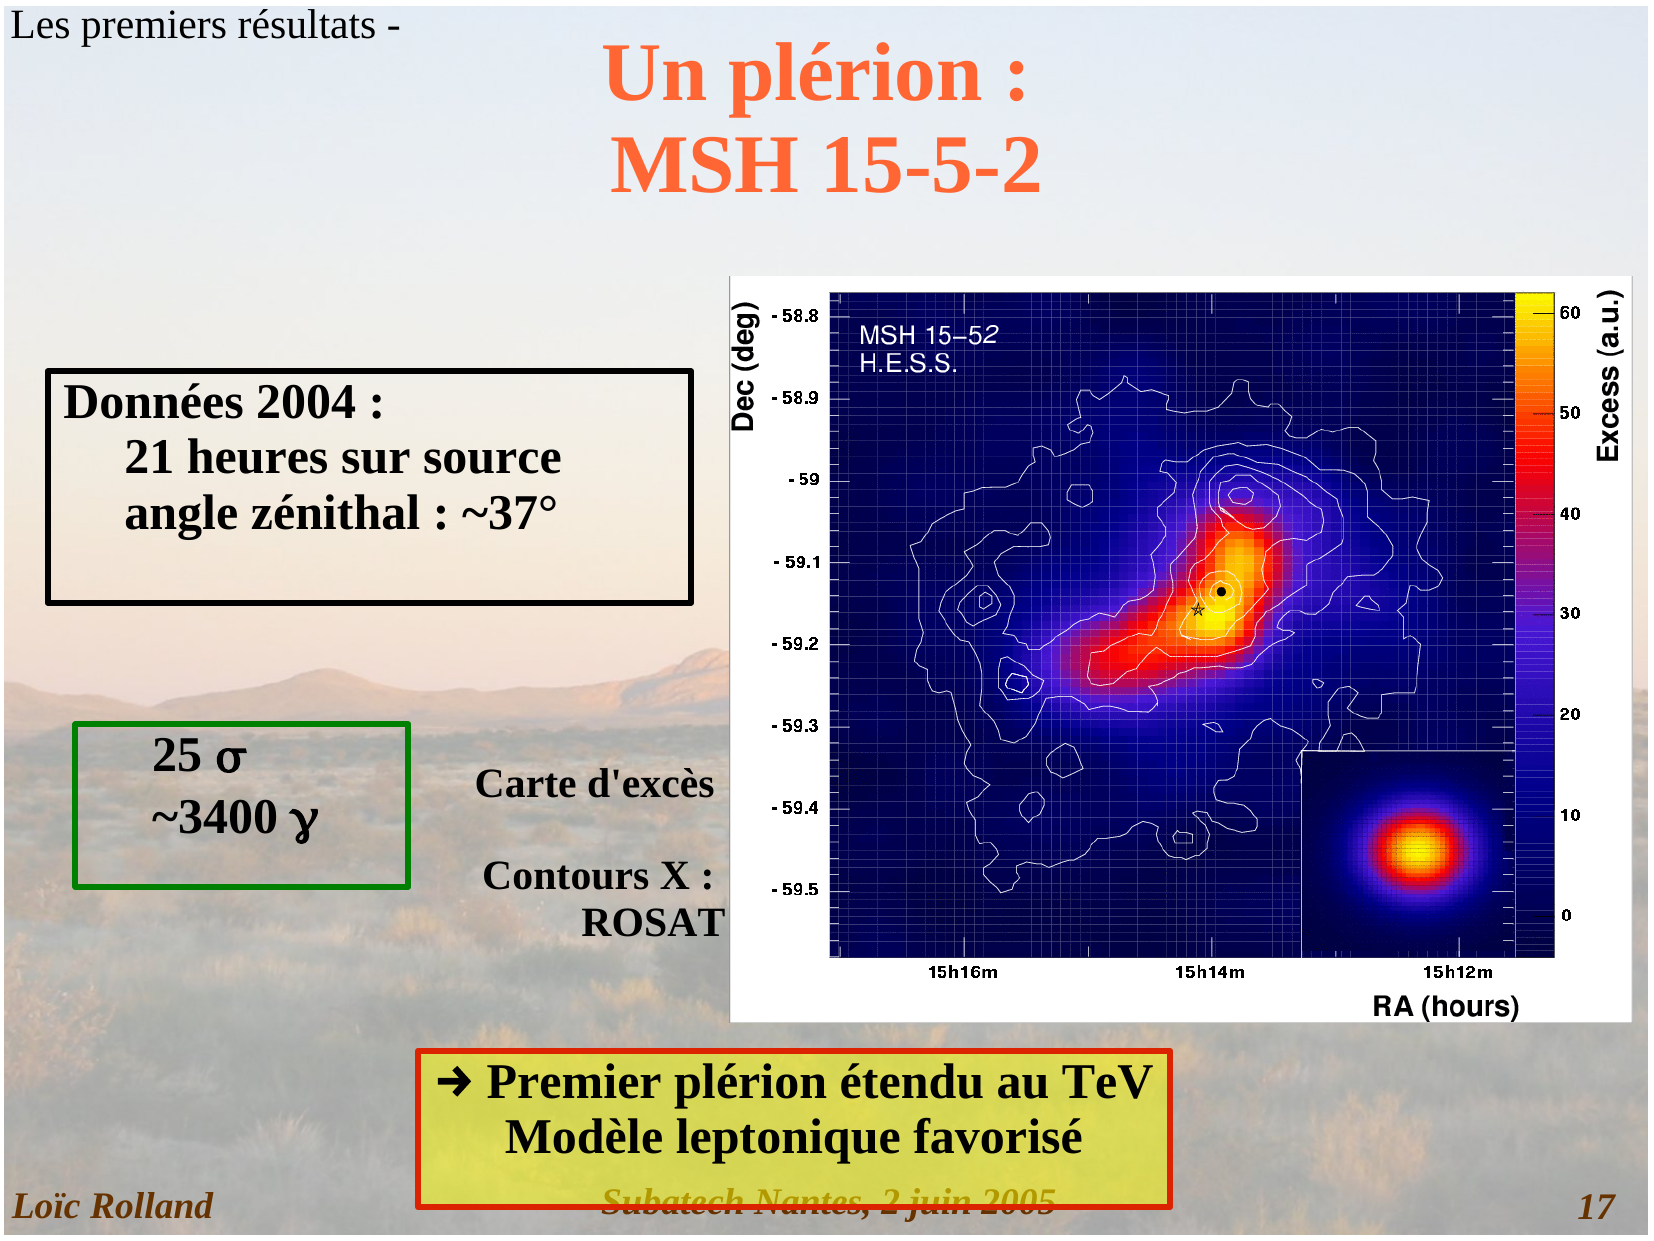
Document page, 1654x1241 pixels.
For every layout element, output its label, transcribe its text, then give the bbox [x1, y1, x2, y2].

list 25  ~3400  [75, 724, 409, 887]
text_box Carte d'excès Contours X : ROSAT [449, 760, 726, 1012]
text_box → Premier plérion étendu au TeV Modèle leptonique favorisé [418, 1050, 1171, 1208]
text_box Données 2004 : 21 heures sur source angle zénithal : ~37° [47, 371, 692, 603]
text_box Les premiers résultats - [0, 0, 1654, 59]
title Un plérion : MSH 15-5-2 [0, 59, 1654, 244]
picture [4, 244, 1648, 1235]
